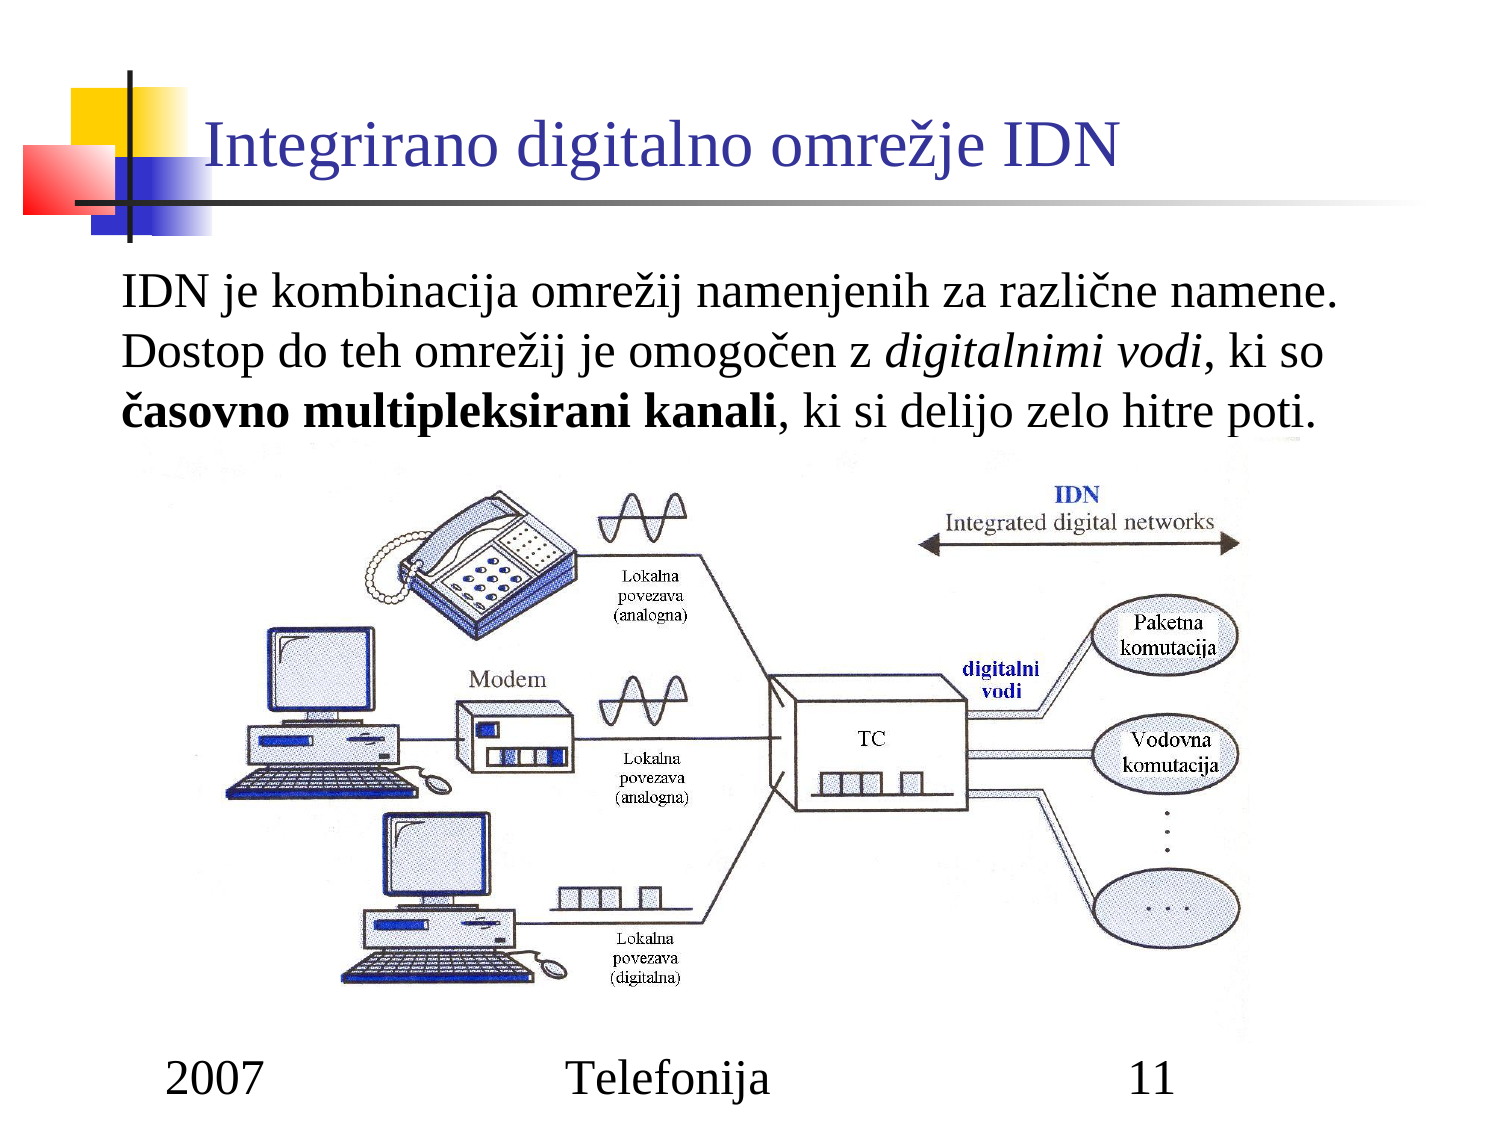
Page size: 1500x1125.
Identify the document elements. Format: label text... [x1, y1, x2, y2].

title Integrirano digitalno omrežje IDN [188, 92, 1468, 188]
list IDN je kombinacija omrežij namenjenih za različne namene. Dostop do teh omrežij je omogočen z digitalnimi vodi, ki so časovno multipleksirani kanali, ki si delijo zelo hitre poti. [50, 249, 1469, 463]
picture [137, 437, 1300, 1043]
